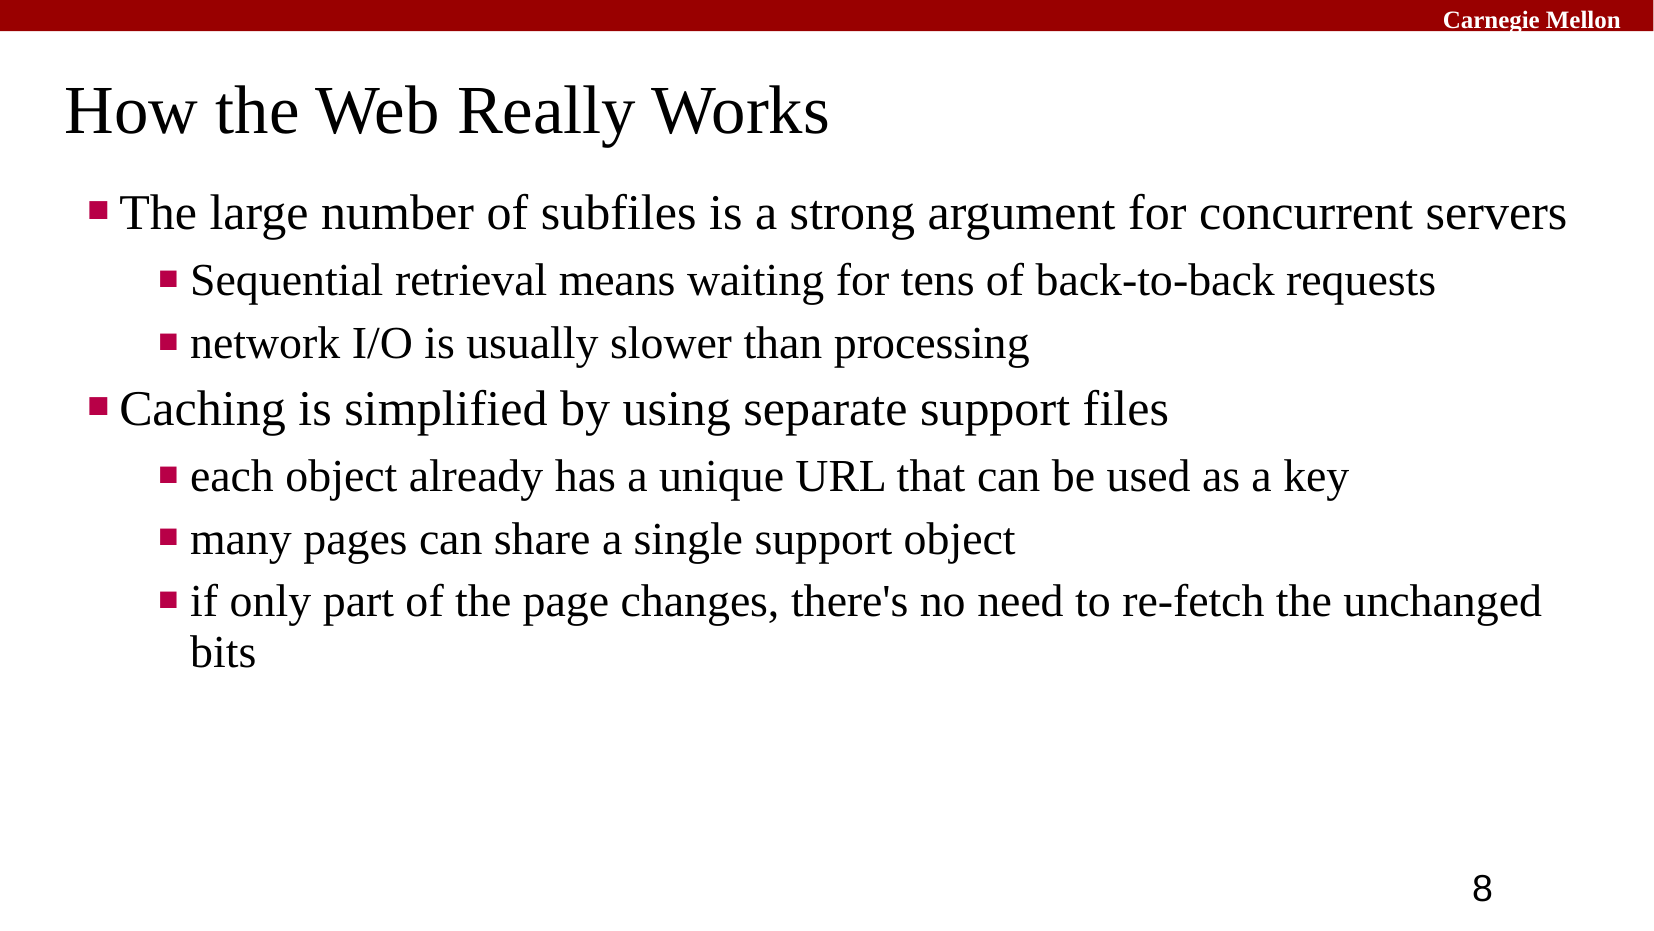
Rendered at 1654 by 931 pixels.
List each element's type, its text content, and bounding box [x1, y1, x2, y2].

list The large number of subfiles is a strong argument for concurrent servers Sequential retrieval means waiting for tens of back-to-back requests network I/O is usually slower than processing Caching is simplified by using separate support files each object already has a unique URL that can be used as a key many pages can share a single support object if only part of the page changes, there's no need to re-fetch the unchanged bits [71, 184, 1576, 859]
title How the Web Really Works [64, 58, 1576, 163]
